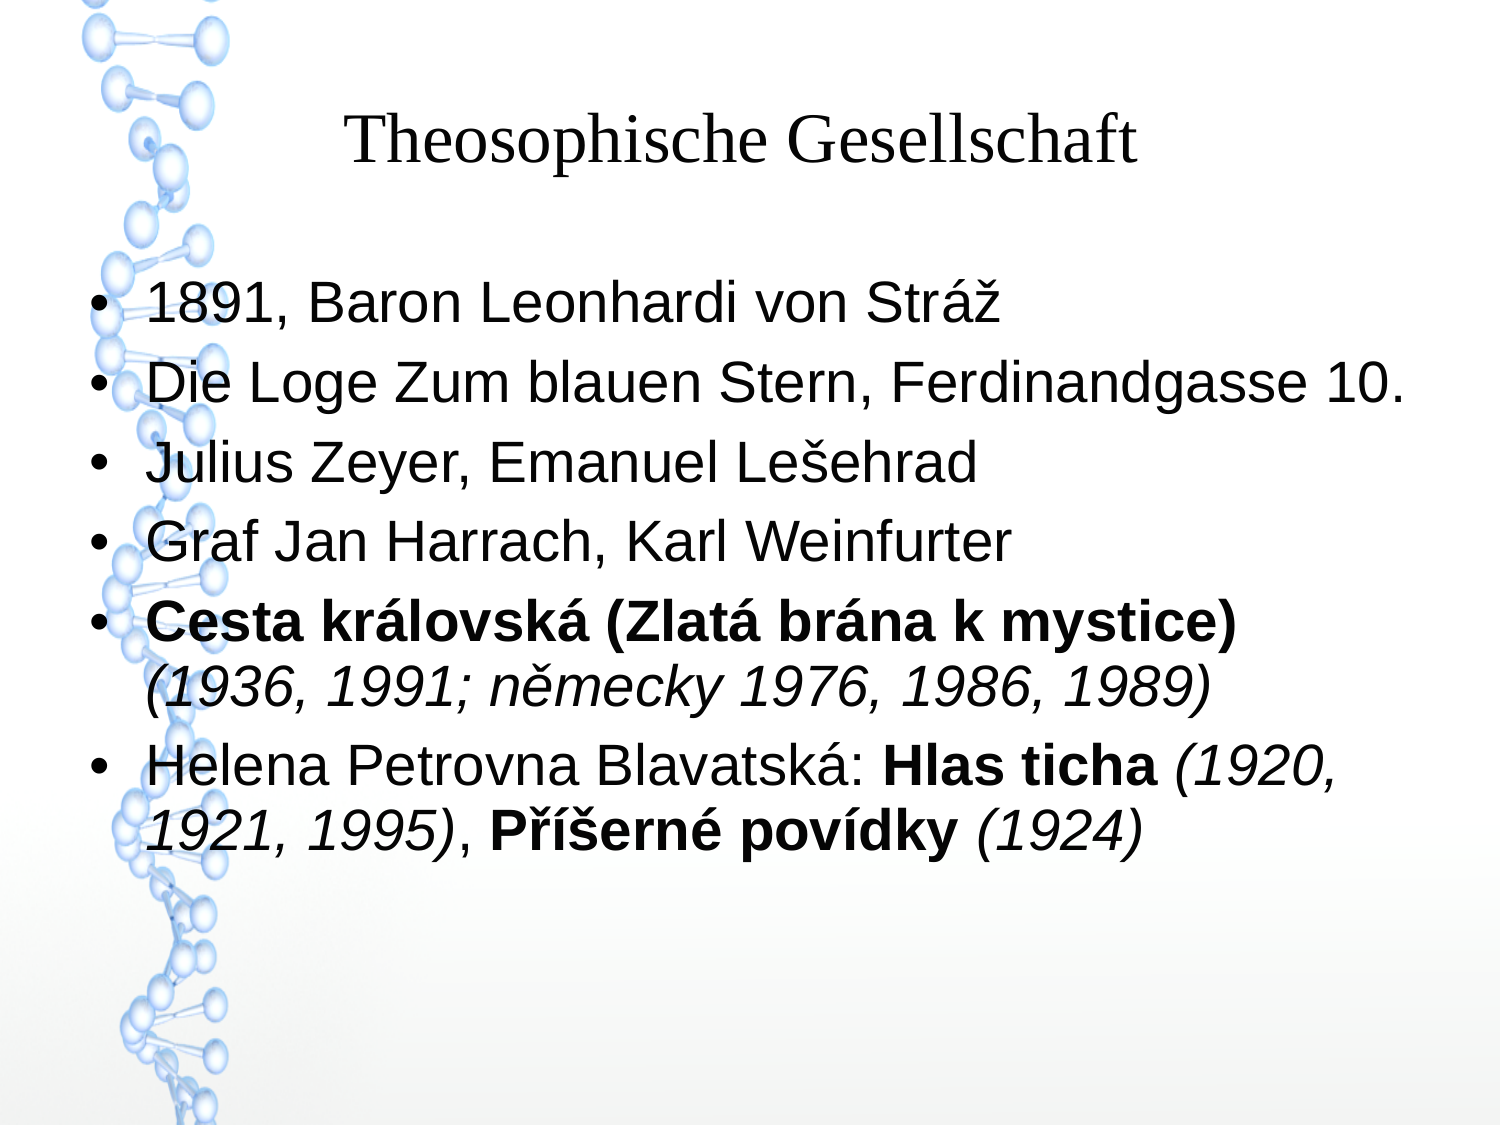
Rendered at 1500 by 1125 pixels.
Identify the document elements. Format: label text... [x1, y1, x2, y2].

list 1891, Baron Leonhardi von Stráž Die Loge Zum blauen Stern, Ferdinandgasse 10. Julius Zeyer, Emanuel Lešehrad Graf Jan Harrach, Karl Weinfurter Cesta královská (Zlatá brána k mystice) (1936, 1991; německy 1976, 1986, 1989) Helena Petrovna Blavatská: Hlas ticha (1920, 1921, 1995), Příšerné povídky (1924) [75, 262, 1426, 1005]
picture [0, 0, 1500, 1125]
title Theosophische Gesellschaft [75, 45, 1426, 233]
